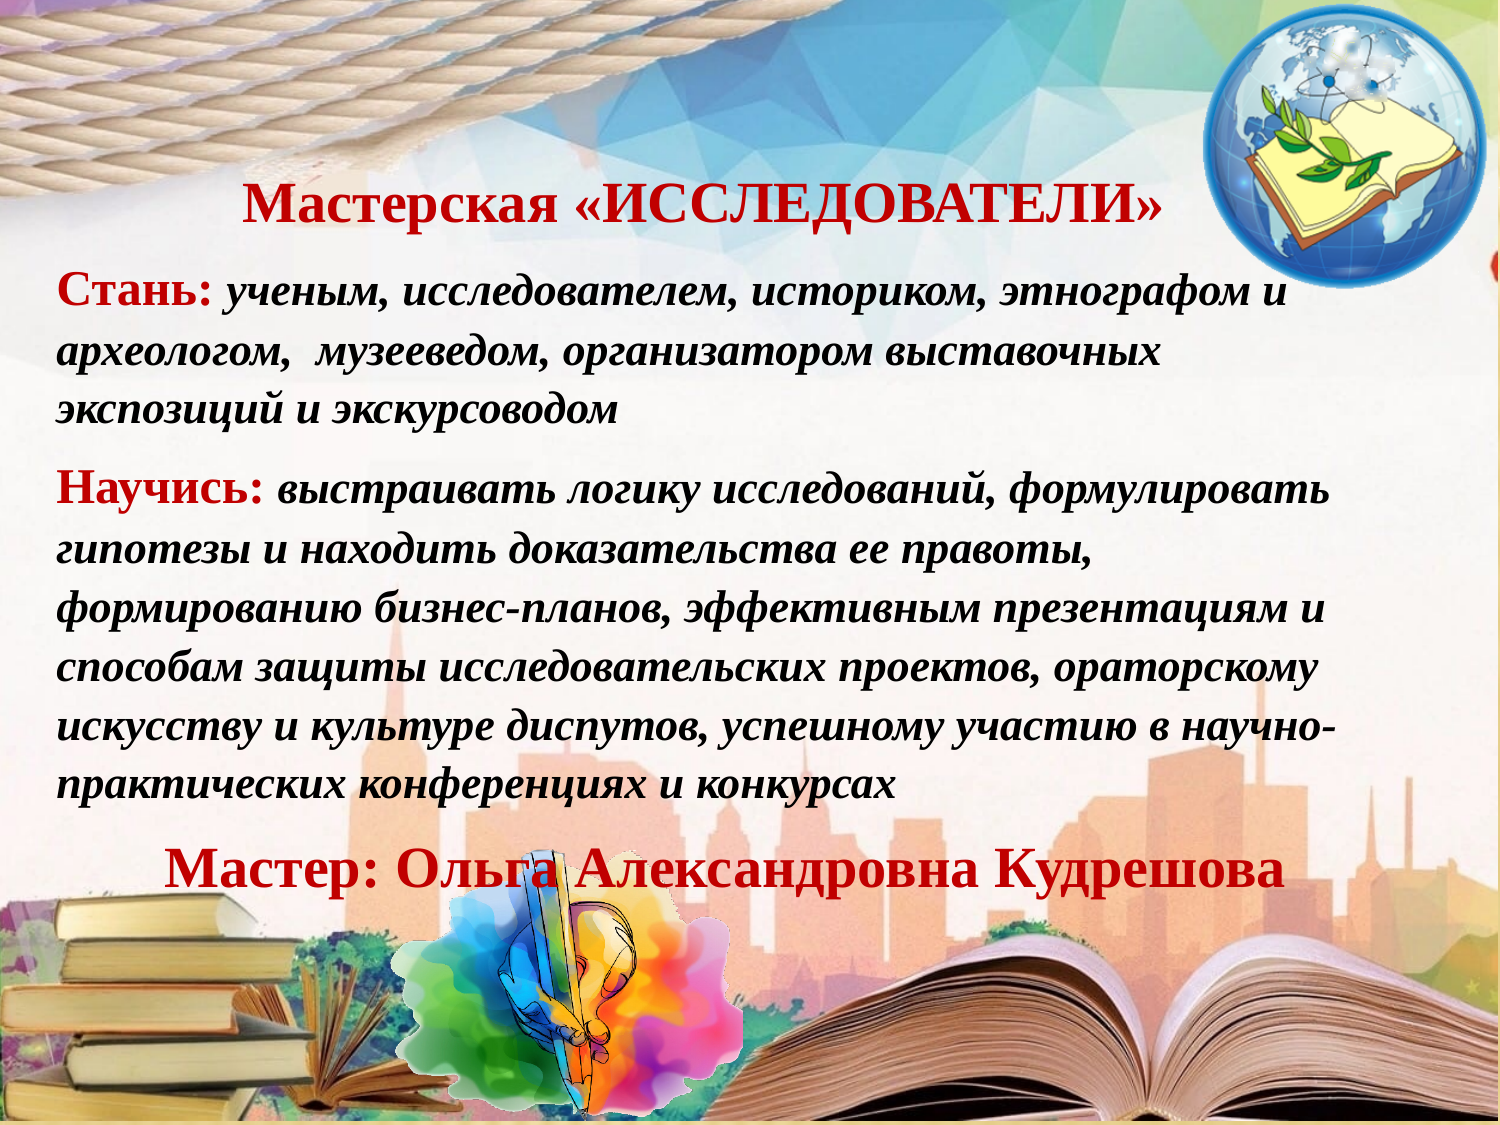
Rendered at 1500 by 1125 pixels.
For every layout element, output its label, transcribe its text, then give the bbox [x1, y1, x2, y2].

picture [0, 0, 1500, 1125]
text_box Мастерская «ИССЛЕДОВАТЕЛИ» Стань: ученым, исследователем, историком, этнографом и археологом, музееведом, организатором выставочных экспозиций и экскурсоводом Научись: выстраивать логику исследований, формулировать гипотезы и находить доказательства ее правоты, формированию бизнес-планов, эффективным презентациям и способам защиты исследовательских проектов, ораторскому искусству и культуре диспутов, успешному участию в научно-практических конференциях и конкурсах Мастер: Ольга Александровна Кудрешова [41, 152, 1367, 908]
